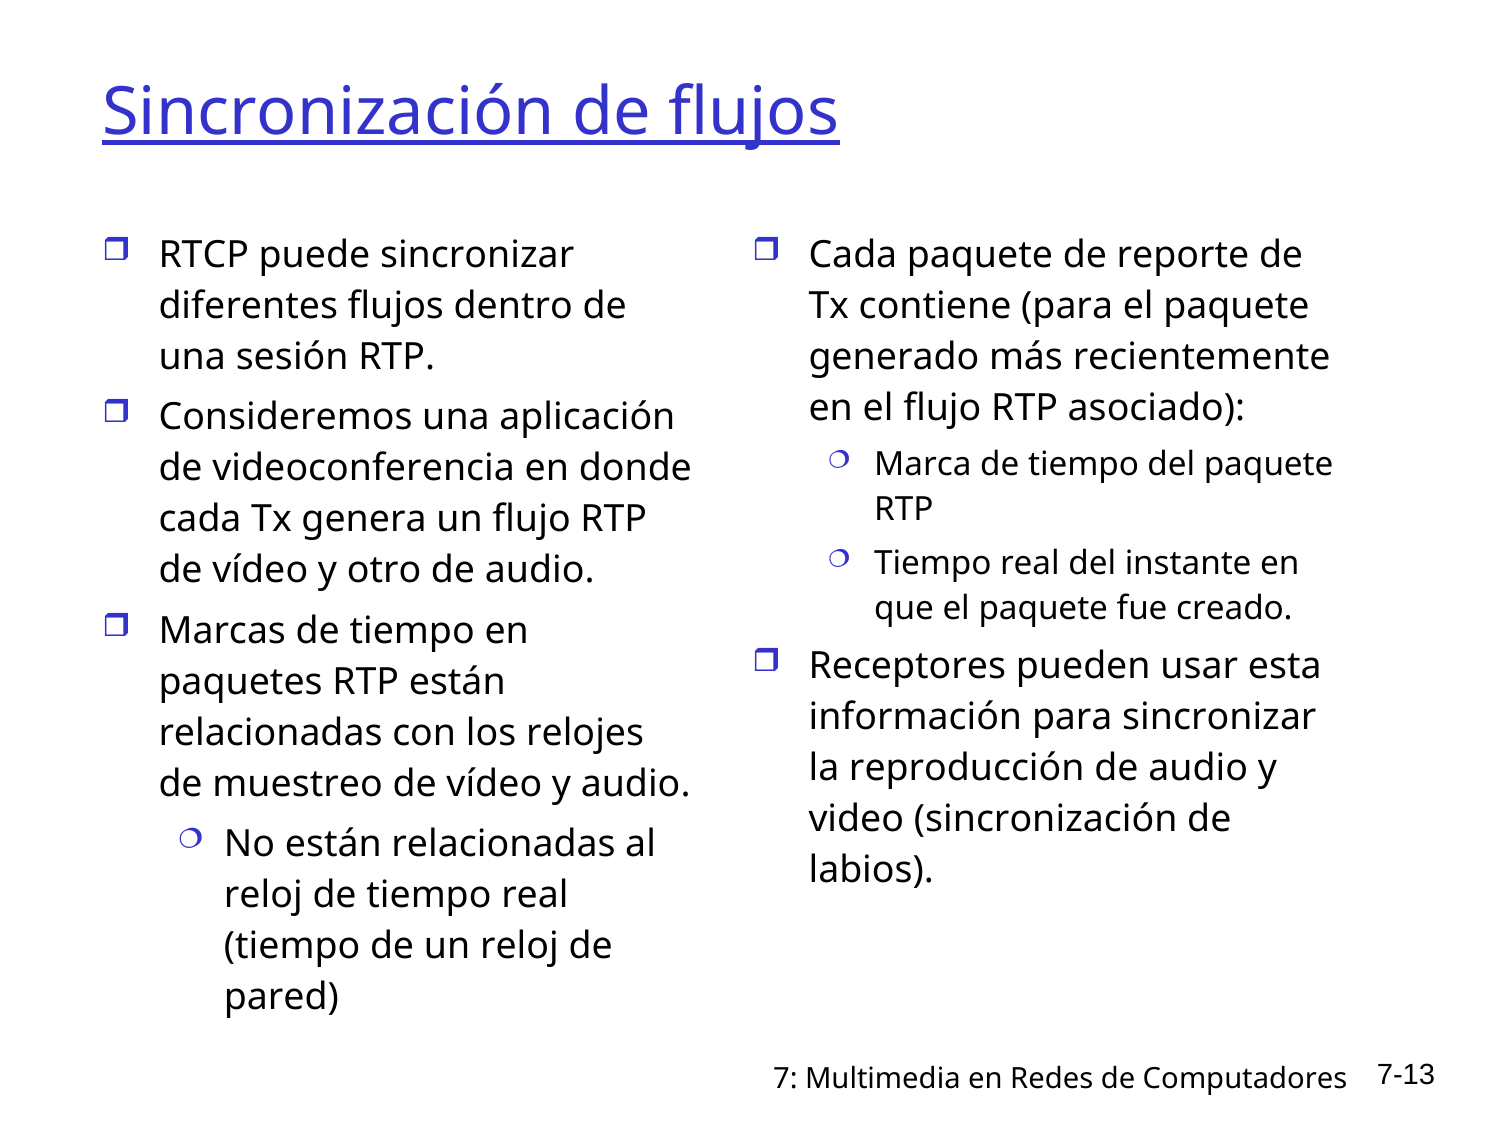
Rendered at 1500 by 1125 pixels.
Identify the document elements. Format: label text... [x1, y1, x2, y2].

title Sincronización de flujos [87, 37, 1363, 181]
list Cada paquete de reporte de Tx contiene (para el paquete generado más recientemente en el flujo RTP asociado): Marca de tiempo del paquete RTP Tiempo real del instante en que el paquete fue creado. Receptores pueden usar esta información para sincronizar la reproducción de audio y video (sincronización de labios). [737, 219, 1363, 1026]
list RTCP puede sincronizar diferentes flujos dentro de una sesión RTP. Consideremos una aplicación de videoconferencia en donde cada Tx genera un flujo RTP de vídeo y otro de audio. Marcas de tiempo en paquetes RTP están relacionadas con los relojes de muestreo de vídeo y audio. No están relacionadas al reloj de tiempo real (tiempo de un reloj de pared) [87, 219, 713, 1026]
